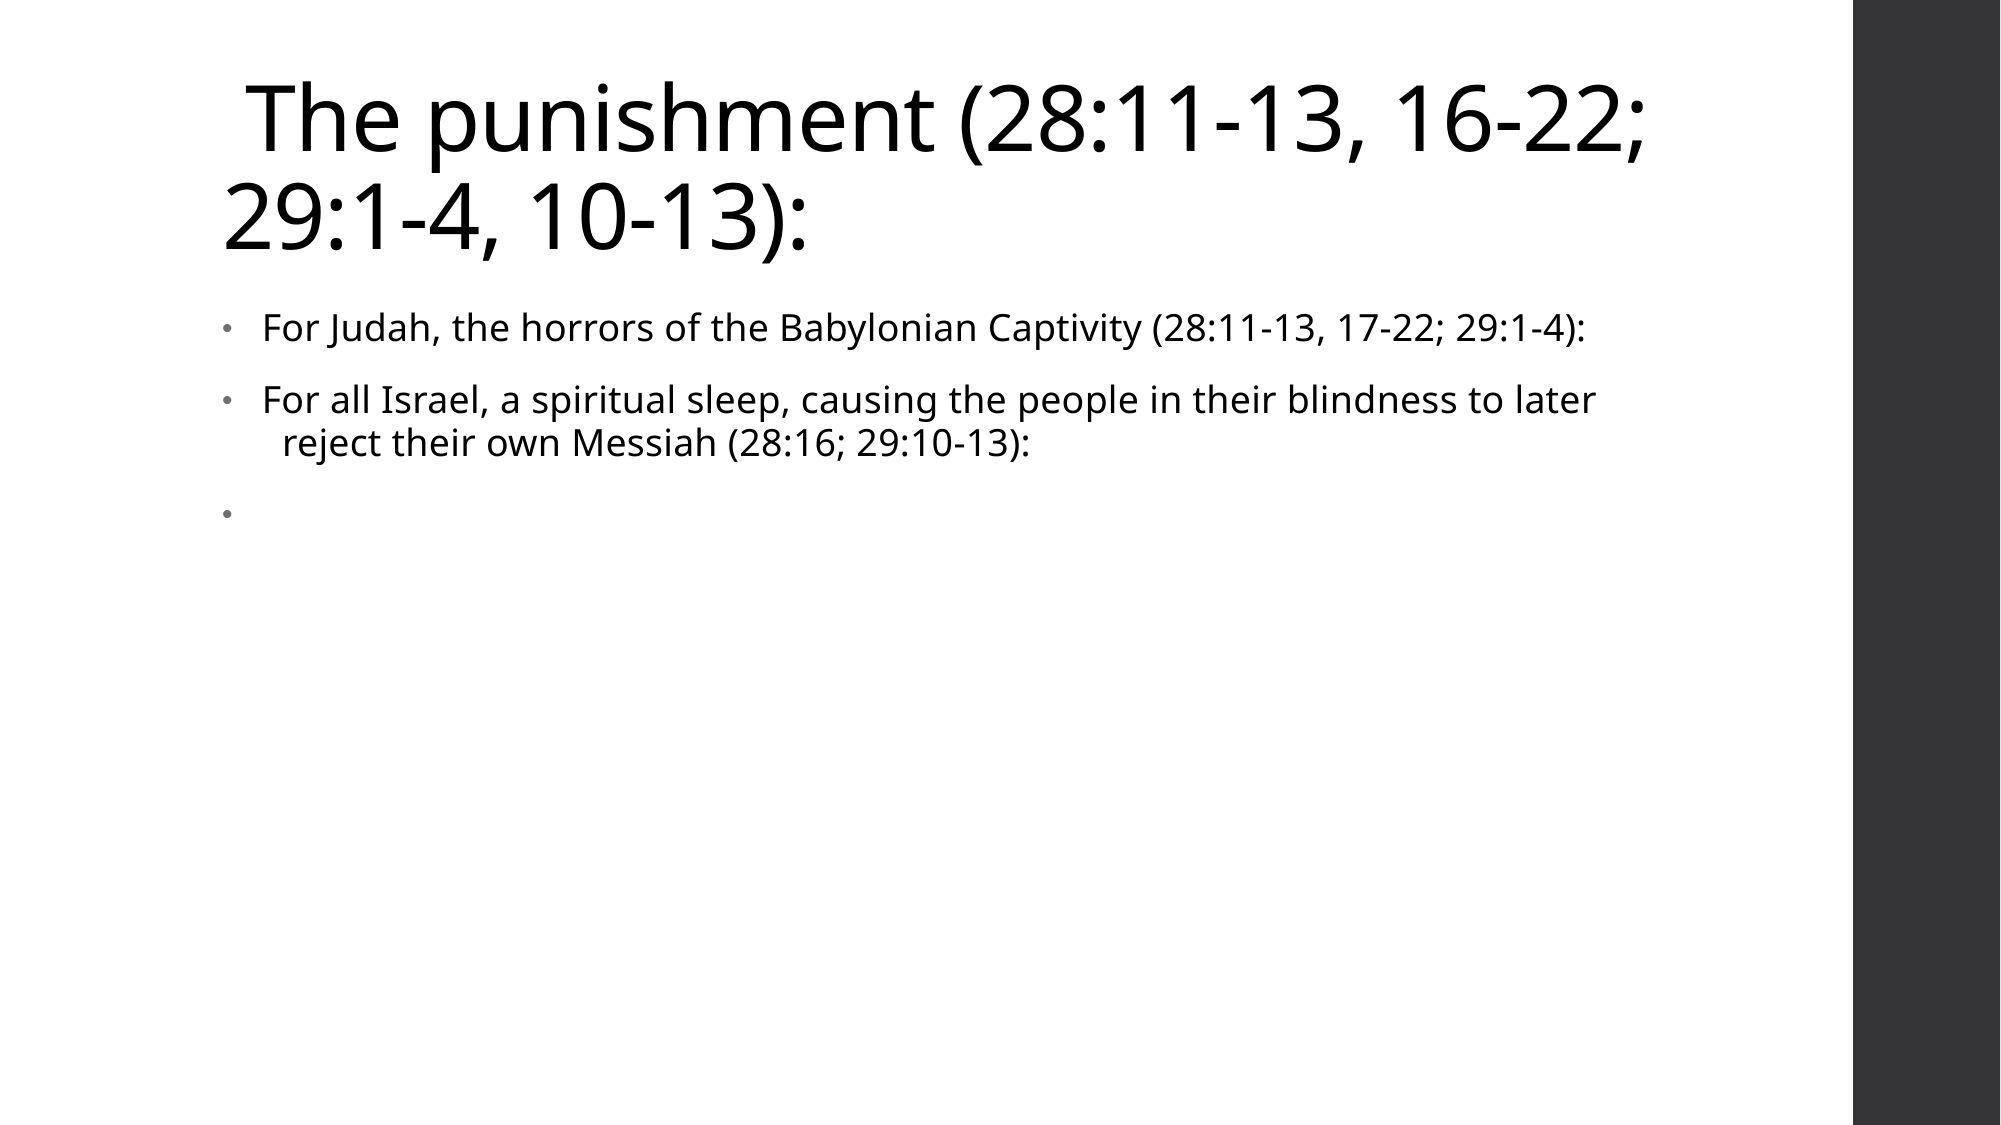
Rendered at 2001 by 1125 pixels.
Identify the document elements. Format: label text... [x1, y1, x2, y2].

title The punishment (28:11-13, 16-22; 29:1-4, 10-13): [206, 60, 1797, 278]
list For Judah, the horrors of the Babylonian Captivity (28:11-13, 17-22; 29:1-4): For all Israel, a spiritual sleep, causing the people in their blindness to later reject their own Messiah (28:16; 29:10-13): [206, 299, 1617, 1014]
